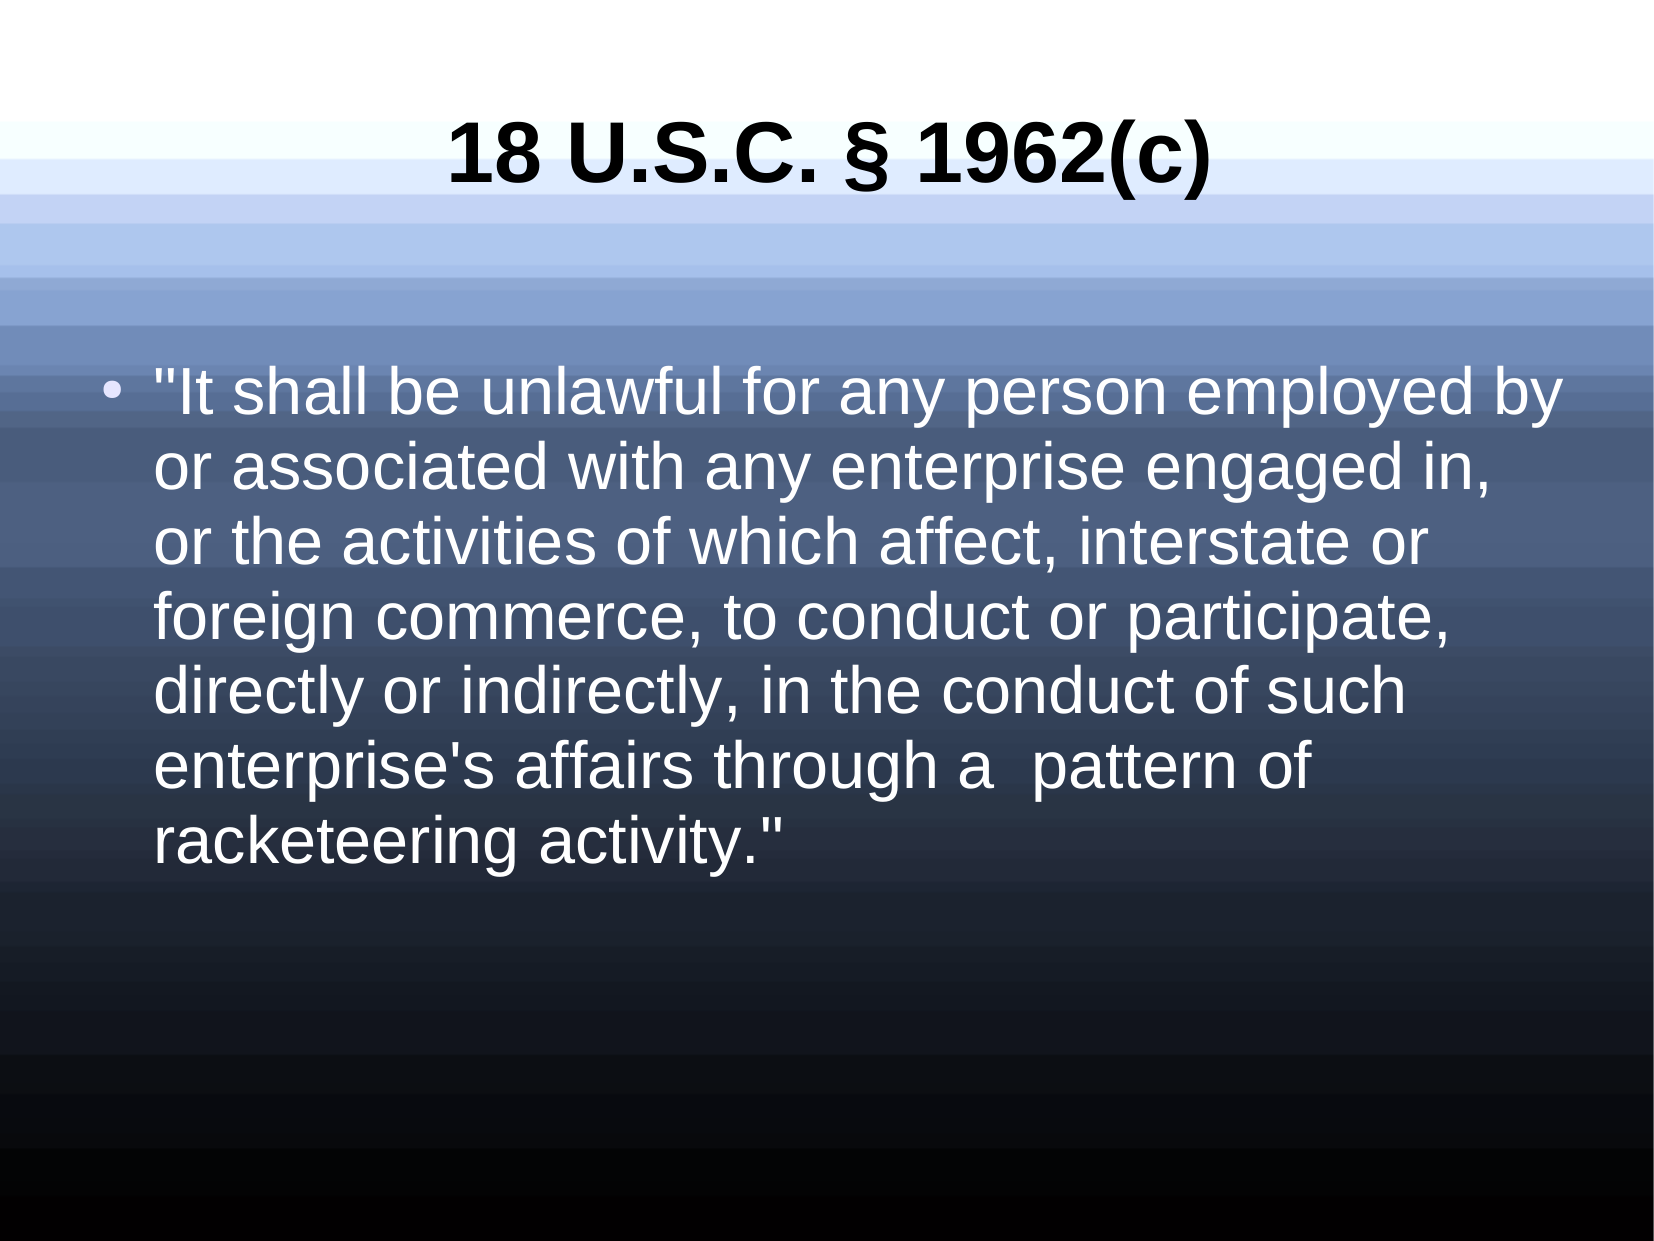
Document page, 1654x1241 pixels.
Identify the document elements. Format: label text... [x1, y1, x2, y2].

picture [0, 0, 1654, 1241]
list "It shall be unlawful for any person employed by or associated with any enterprise engaged in, or the activities of which affect, interstate or foreign commerce, to conduct or participate, directly or indirectly, in the conduct of such enterprise's affairs through a pattern of racketeering activity." [82, 354, 1571, 1109]
title 18 U.S.C. § 1962(c) [82, 49, 1571, 257]
